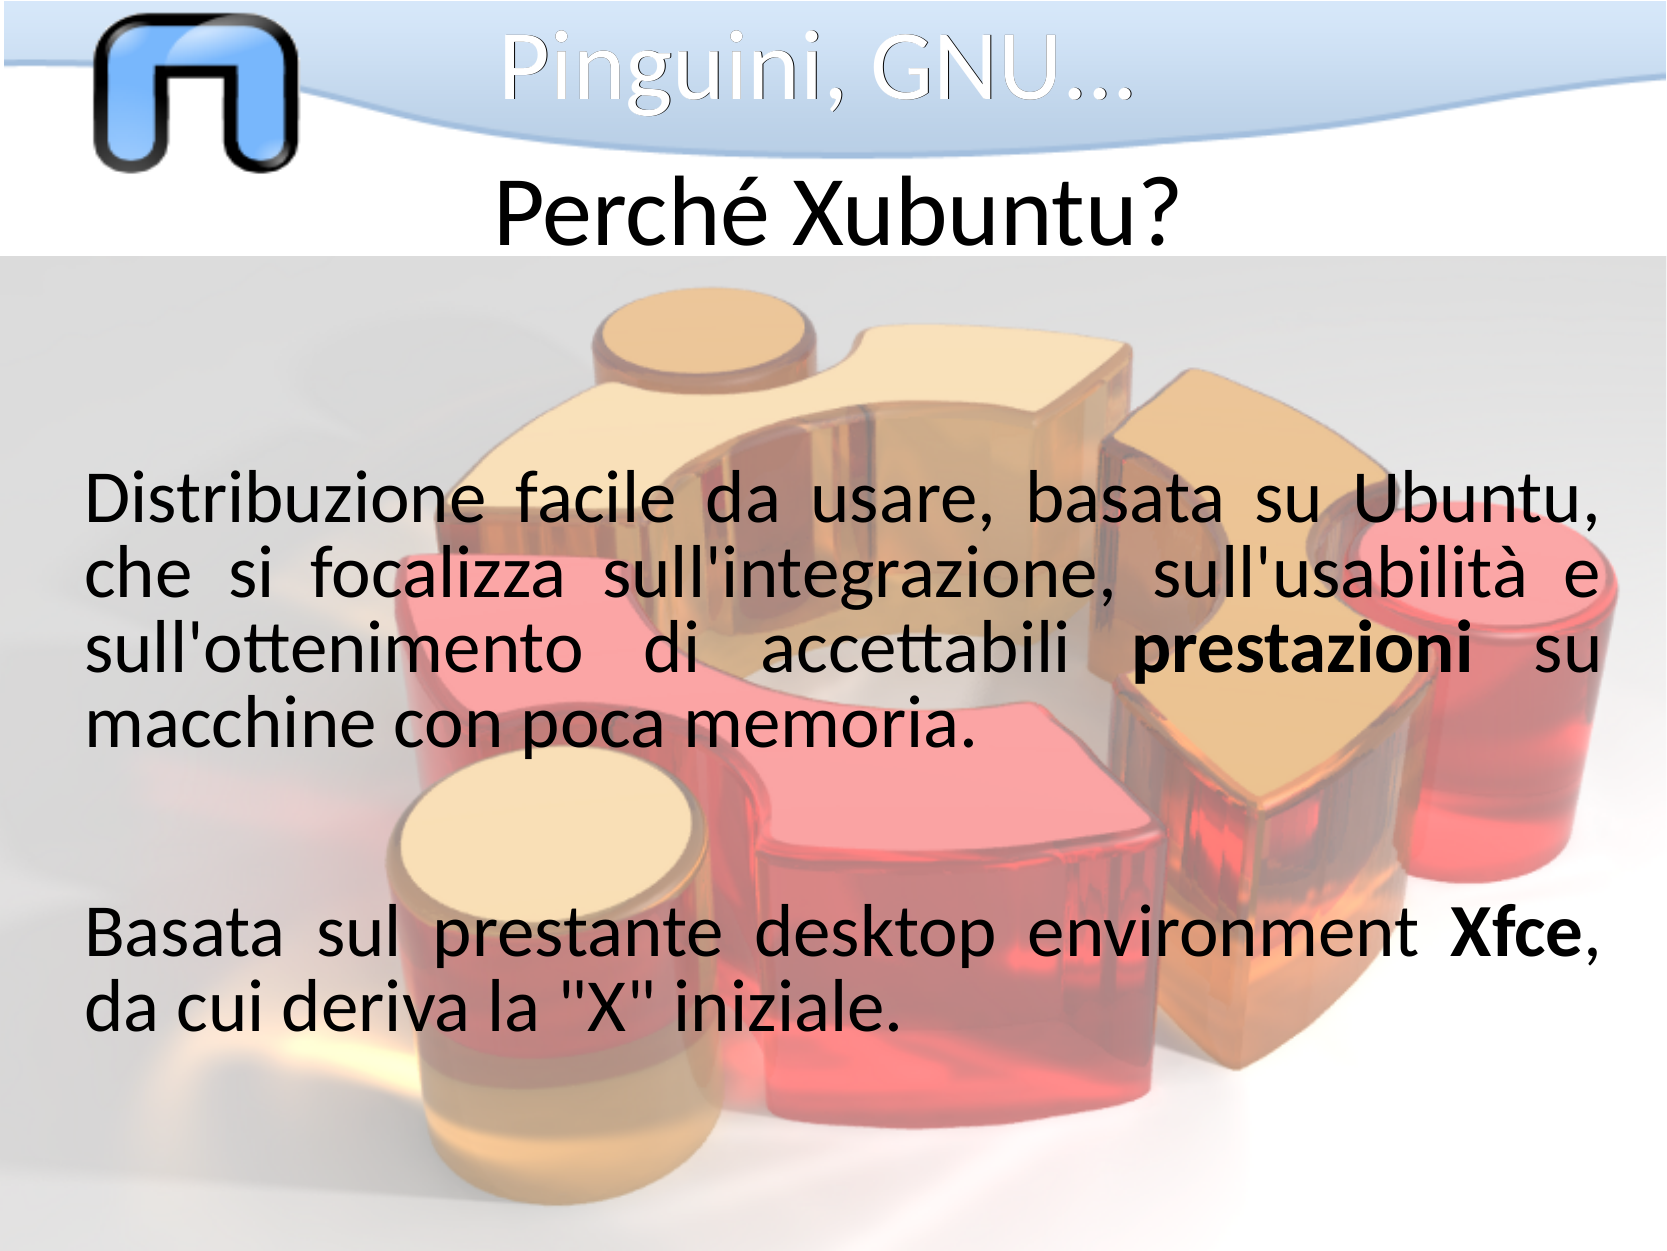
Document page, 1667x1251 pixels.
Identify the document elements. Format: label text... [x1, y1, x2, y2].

text_box Distribuzione facile da usare, basata su Ubuntu, che si focalizza sull'integrazione, sull'usabilità e sull'ottenimento di accettabili prestazioni su macchine con poca memoria. Basata sul prestante desktop environment Xfce, da cui deriva la "X" iniziale. [42, 466, 1603, 1170]
text_box Pinguini, GNU... [483, 16, 1279, 161]
text_box Perché Xubuntu? [214, 161, 1464, 279]
picture [0, 0, 1667, 1251]
